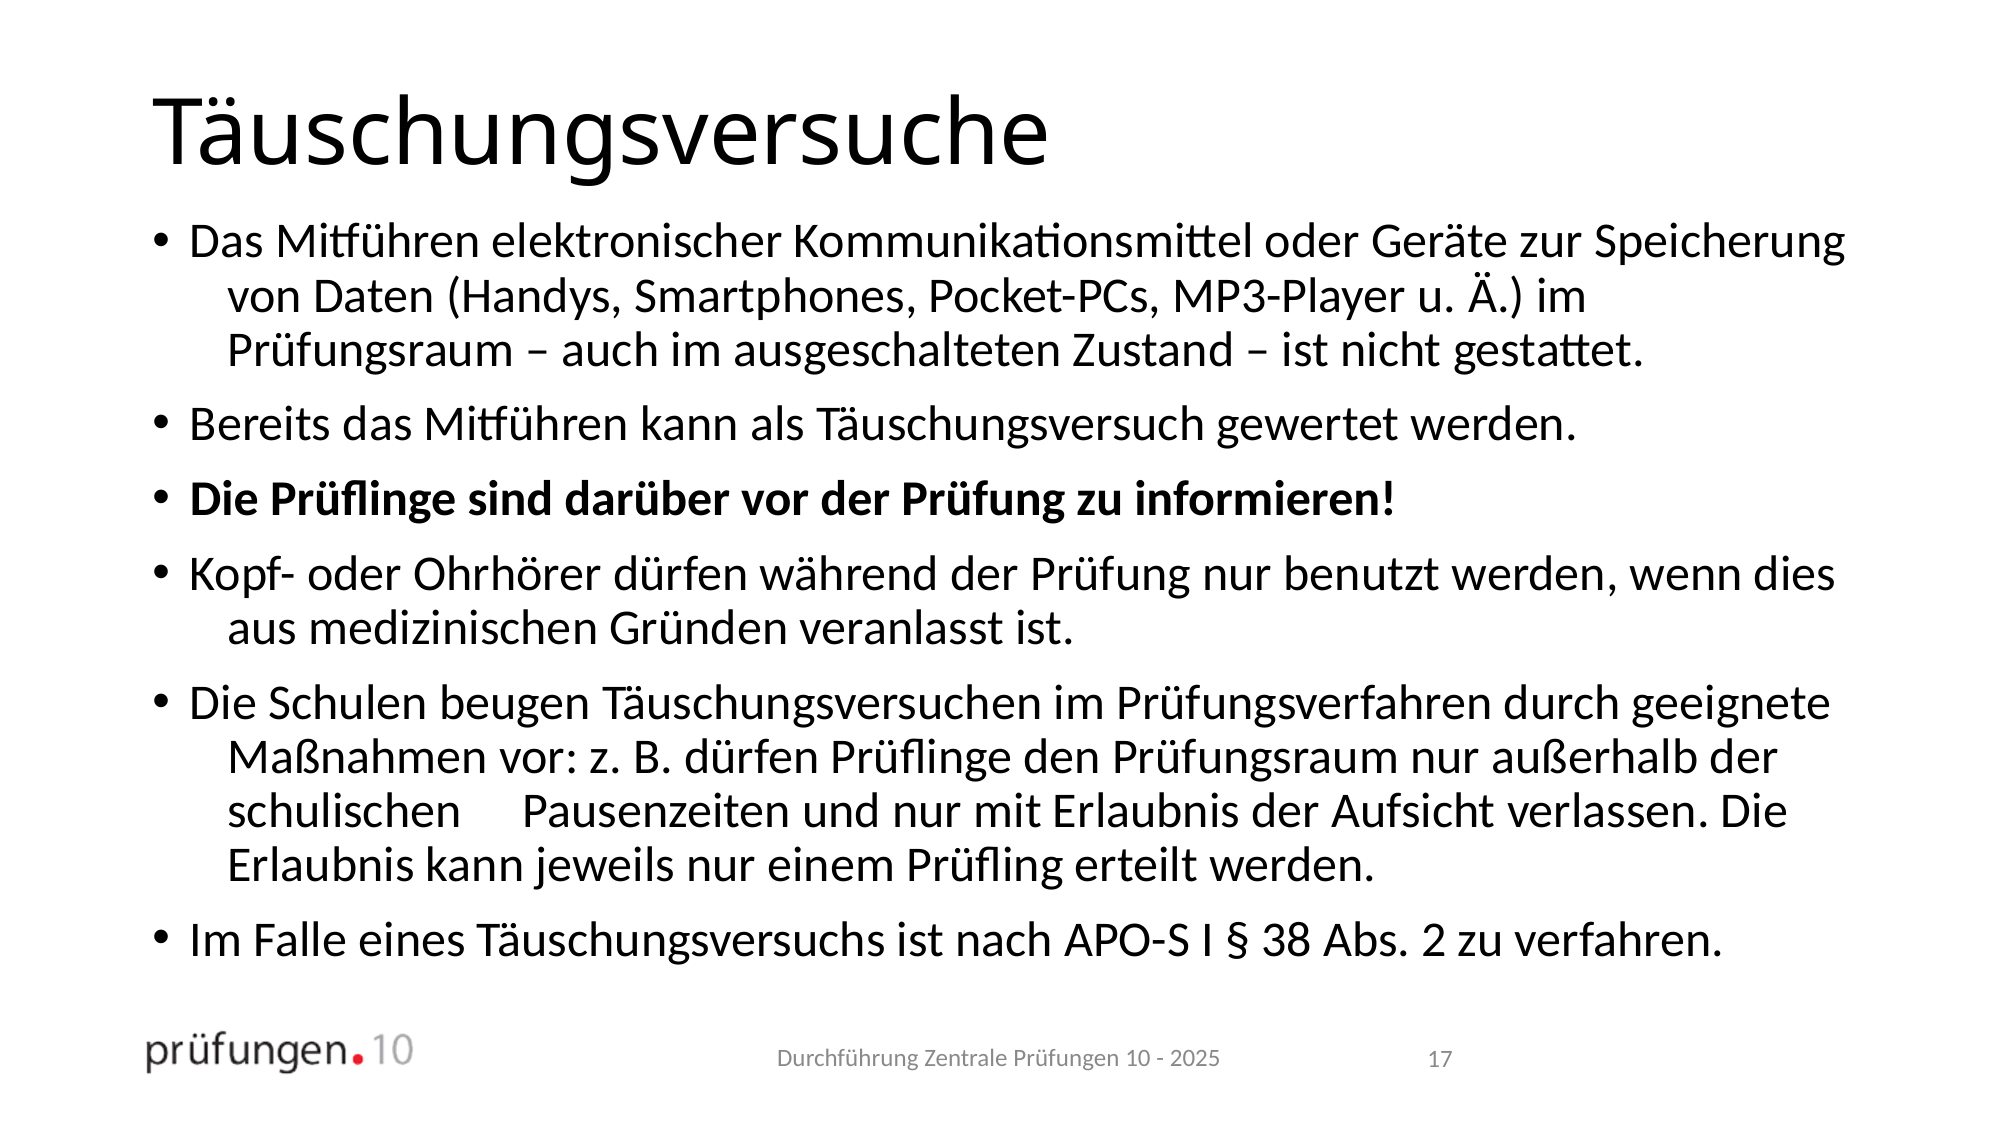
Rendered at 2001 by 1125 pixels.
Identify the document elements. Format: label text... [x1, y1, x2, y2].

picture [137, 1023, 423, 1080]
title Täuschungsversuche [137, 77, 1863, 193]
list Das Mitführen elektronischer Kommunikationsmittel oder Geräte zur Speicherung von Daten (Handys, Smartphones, Pocket-PCs, MP3-Player u. Ä.) im Prüfungsraum – auch im ausgeschalteten Zustand – ist nicht gestattet. Bereits das Mitführen kann als Täuschungsversuch gewertet werden. Die Prüflinge sind darüber vor der Prüfung zu informieren! Kopf- oder Ohrhörer dürfen während der Prüfung nur benutzt werden, wenn dies aus medizinischen Gründen veranlasst ist. Die Schulen beugen Täuschungsversuchen im Prüfungsverfahren durch geeignete Maßnahmen vor: z. B. dürfen Prüflinge den Prüfungsraum nur außerhalb der schulischen Pausenzeiten und nur mit Erlaubnis der Aufsicht verlassen. Die Erlaubnis kann jeweils nur einem Prüfling erteilt werden. Im Falle eines Täuschungsversuchs ist nach APO-S I § 38 Abs. 2 zu verfahren. [137, 207, 1863, 1014]
text_box <Foliennummer> [1412, 1027, 1863, 1088]
